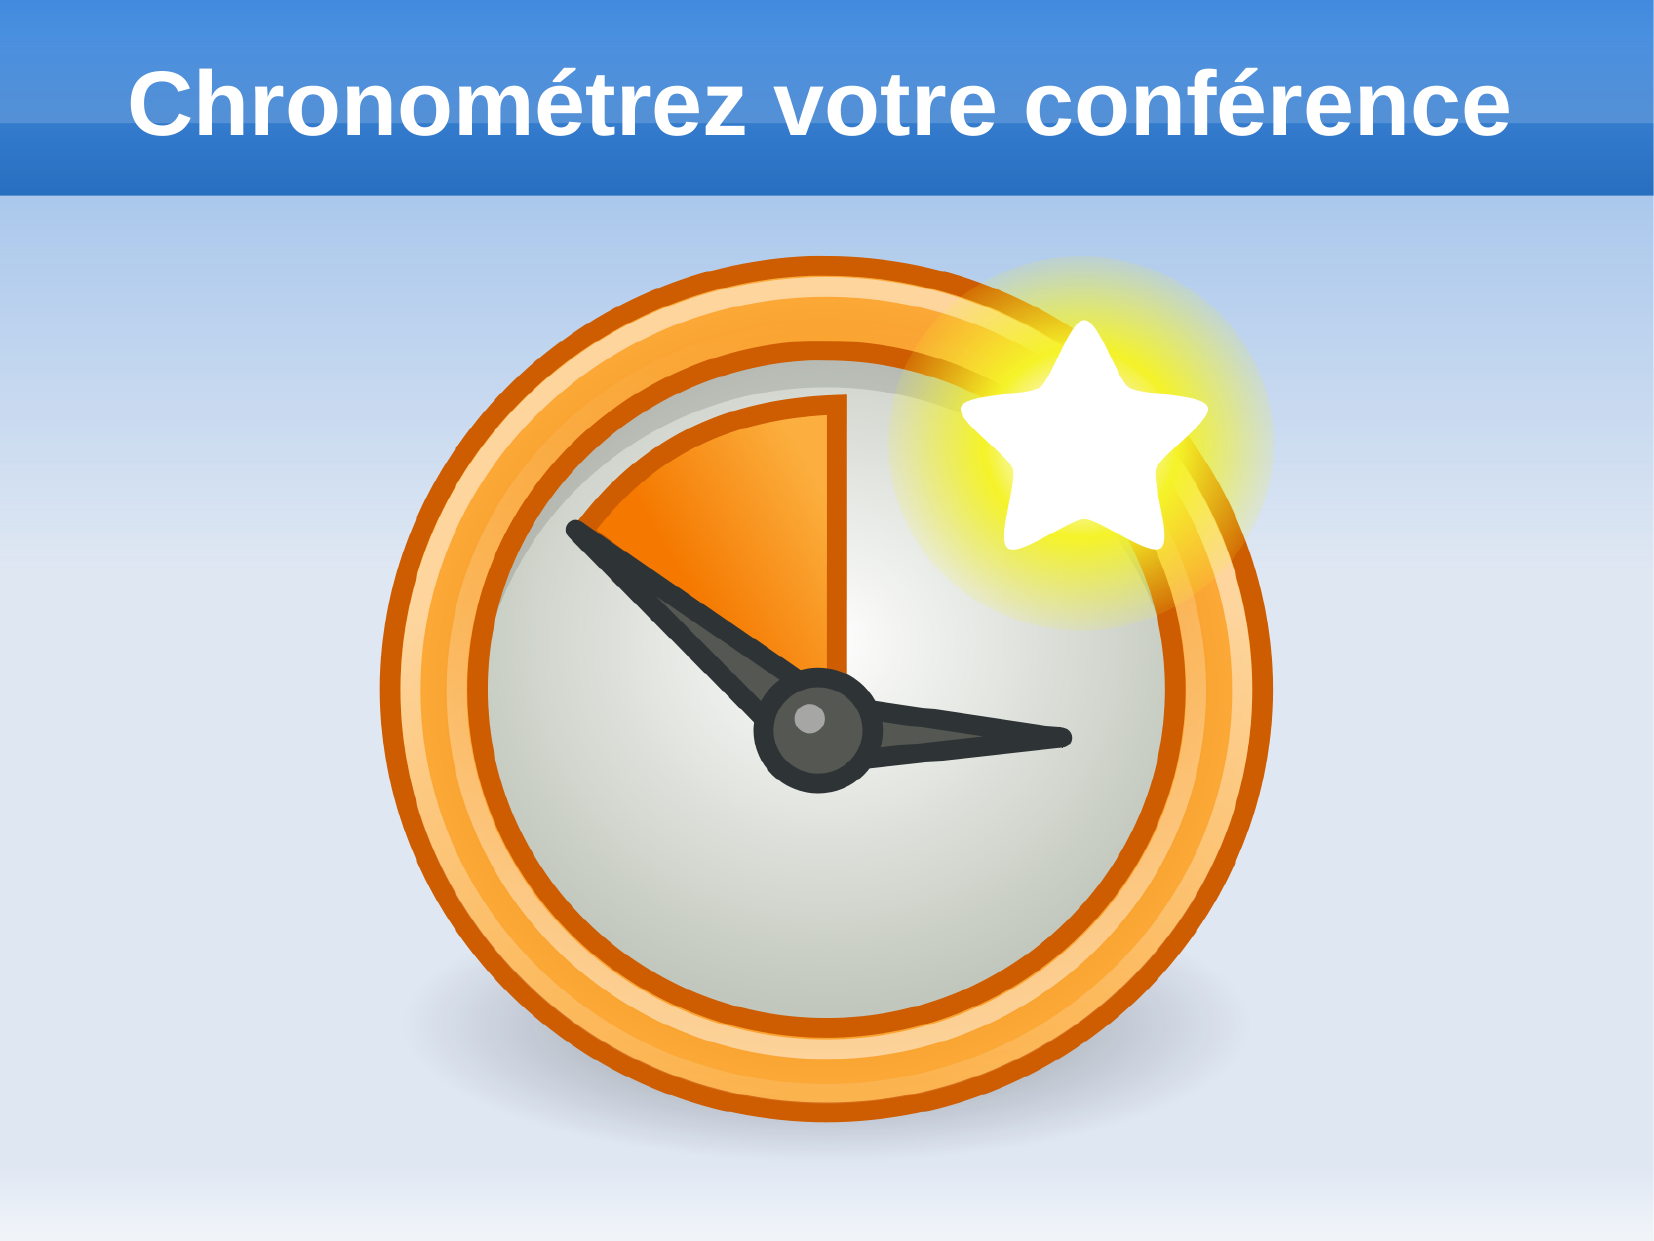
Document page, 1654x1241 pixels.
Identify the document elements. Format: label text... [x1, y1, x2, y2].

title Chronométrez votre conférence [76, 0, 1565, 208]
picture [0, 0, 1654, 1241]
